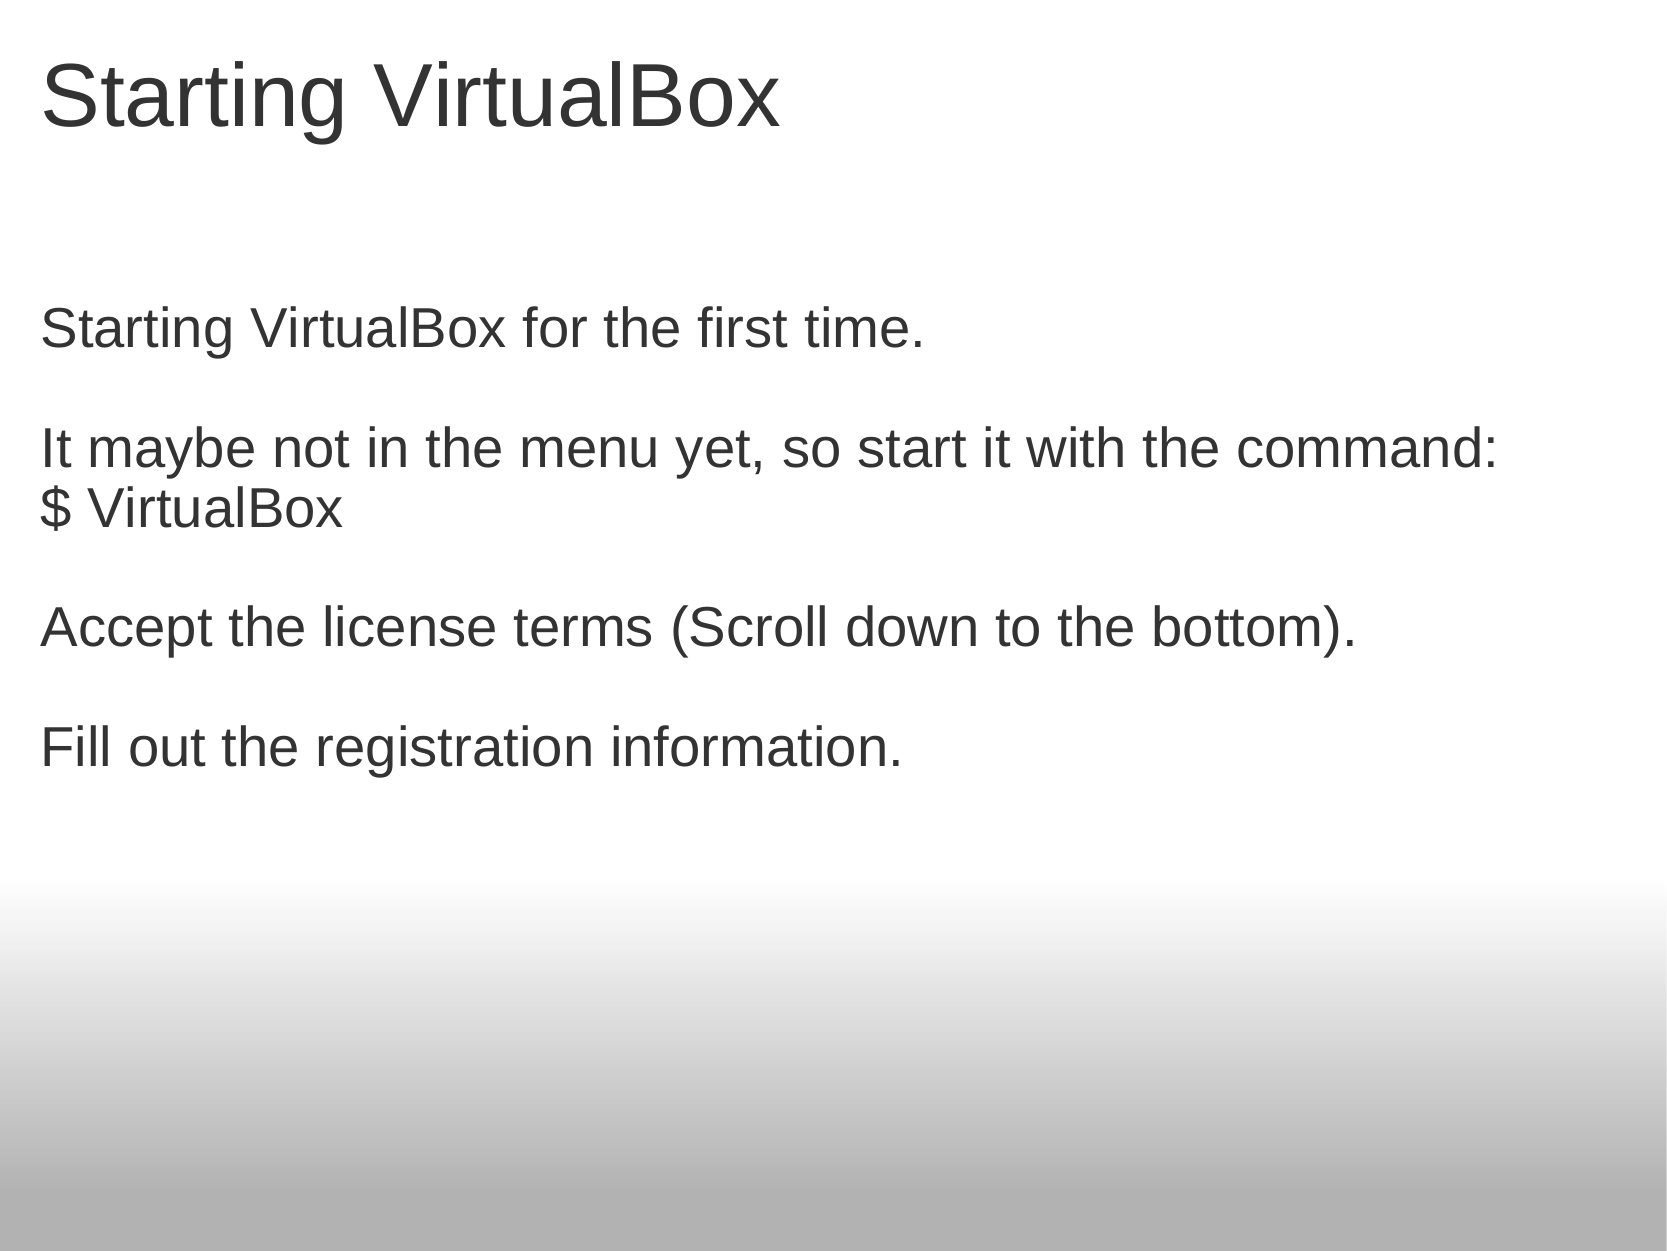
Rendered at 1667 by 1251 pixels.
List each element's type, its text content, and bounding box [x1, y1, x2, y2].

title Starting VirtualBox [40, 50, 1627, 201]
list Starting VirtualBox for the first time. It maybe not in the menu yet, so start it with the command: $ VirtualBox Accept the license terms (Scroll down to the bottom). Fill out the registration information. [40, 300, 1627, 1201]
picture [0, 0, 1667, 1251]
